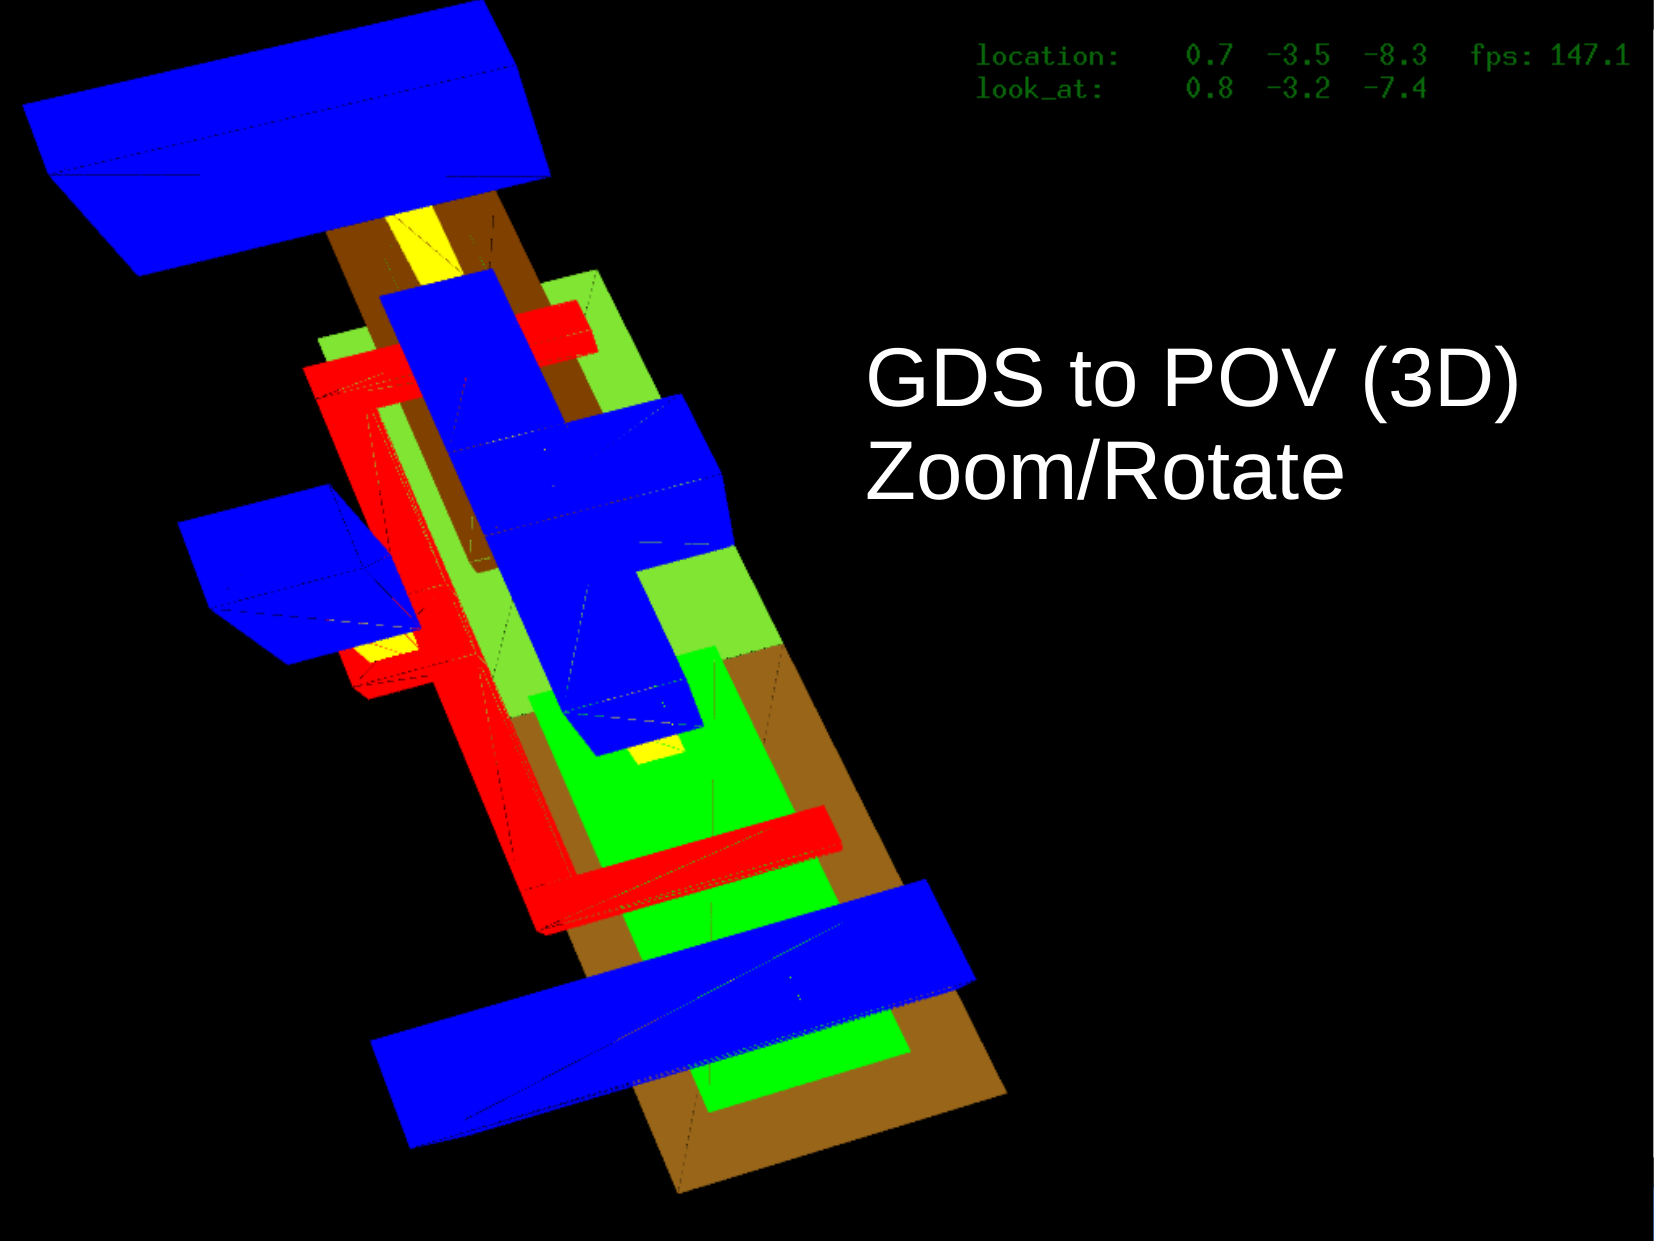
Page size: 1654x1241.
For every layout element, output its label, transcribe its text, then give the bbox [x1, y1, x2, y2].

picture [0, 0, 1654, 1241]
text_box GDS to POV (3D) Zoom/Rotate [850, 324, 1538, 526]
